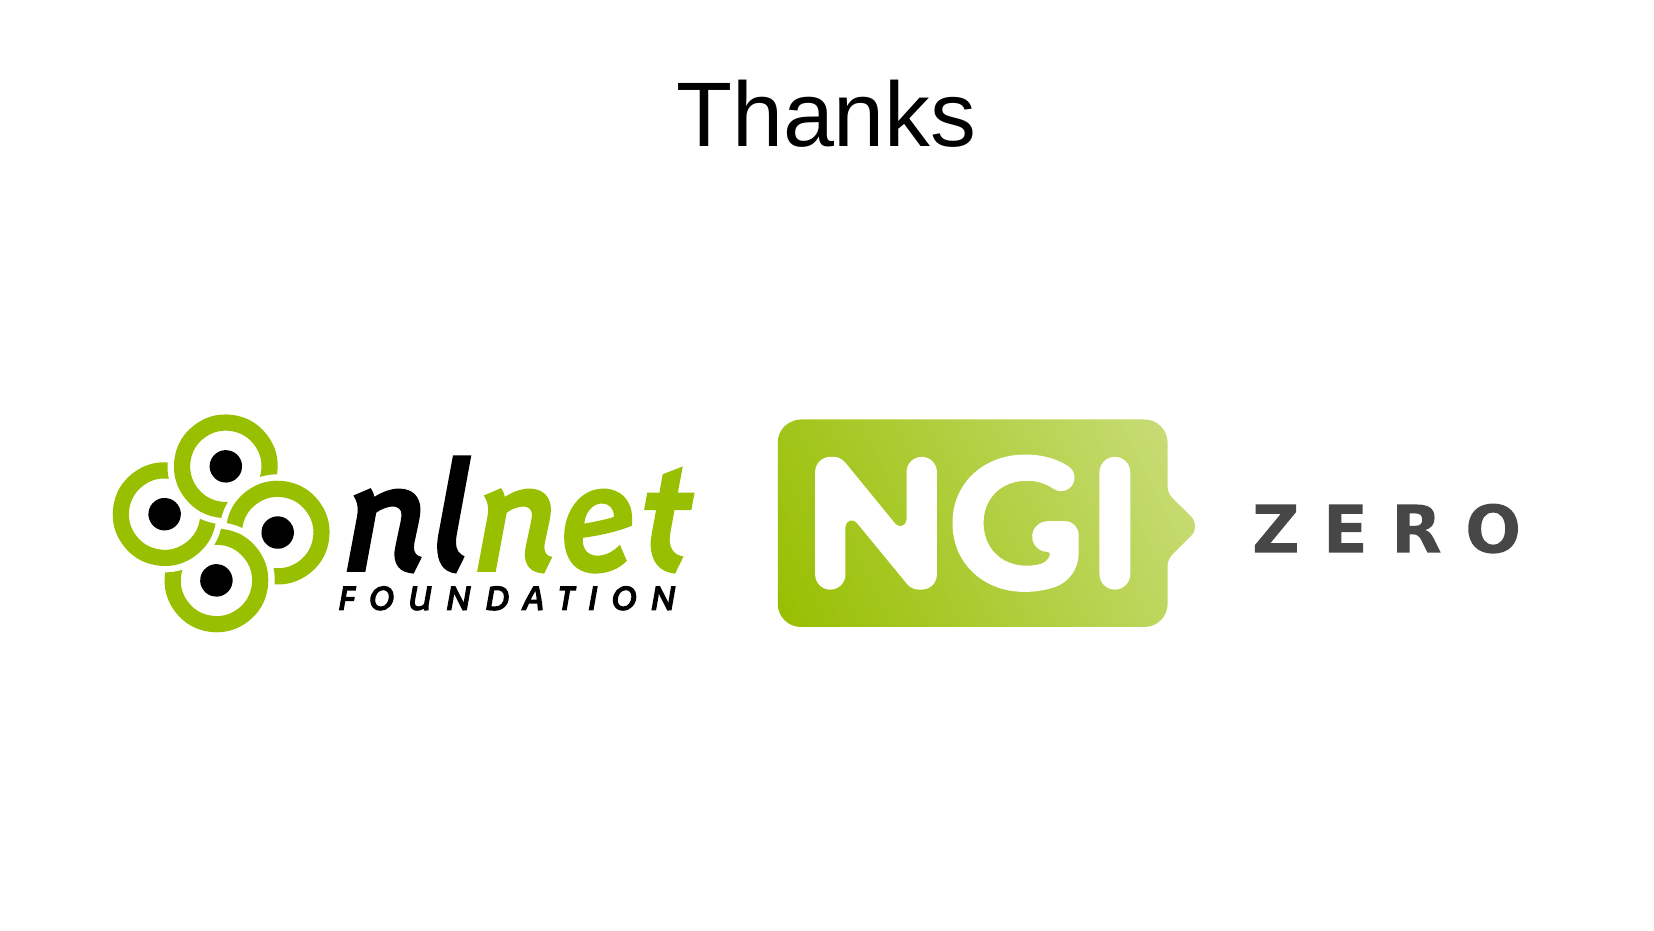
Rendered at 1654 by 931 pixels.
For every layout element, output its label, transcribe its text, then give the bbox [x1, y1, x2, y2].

picture [104, 396, 703, 650]
picture [747, 389, 1615, 658]
title Thanks [82, 37, 1571, 193]
